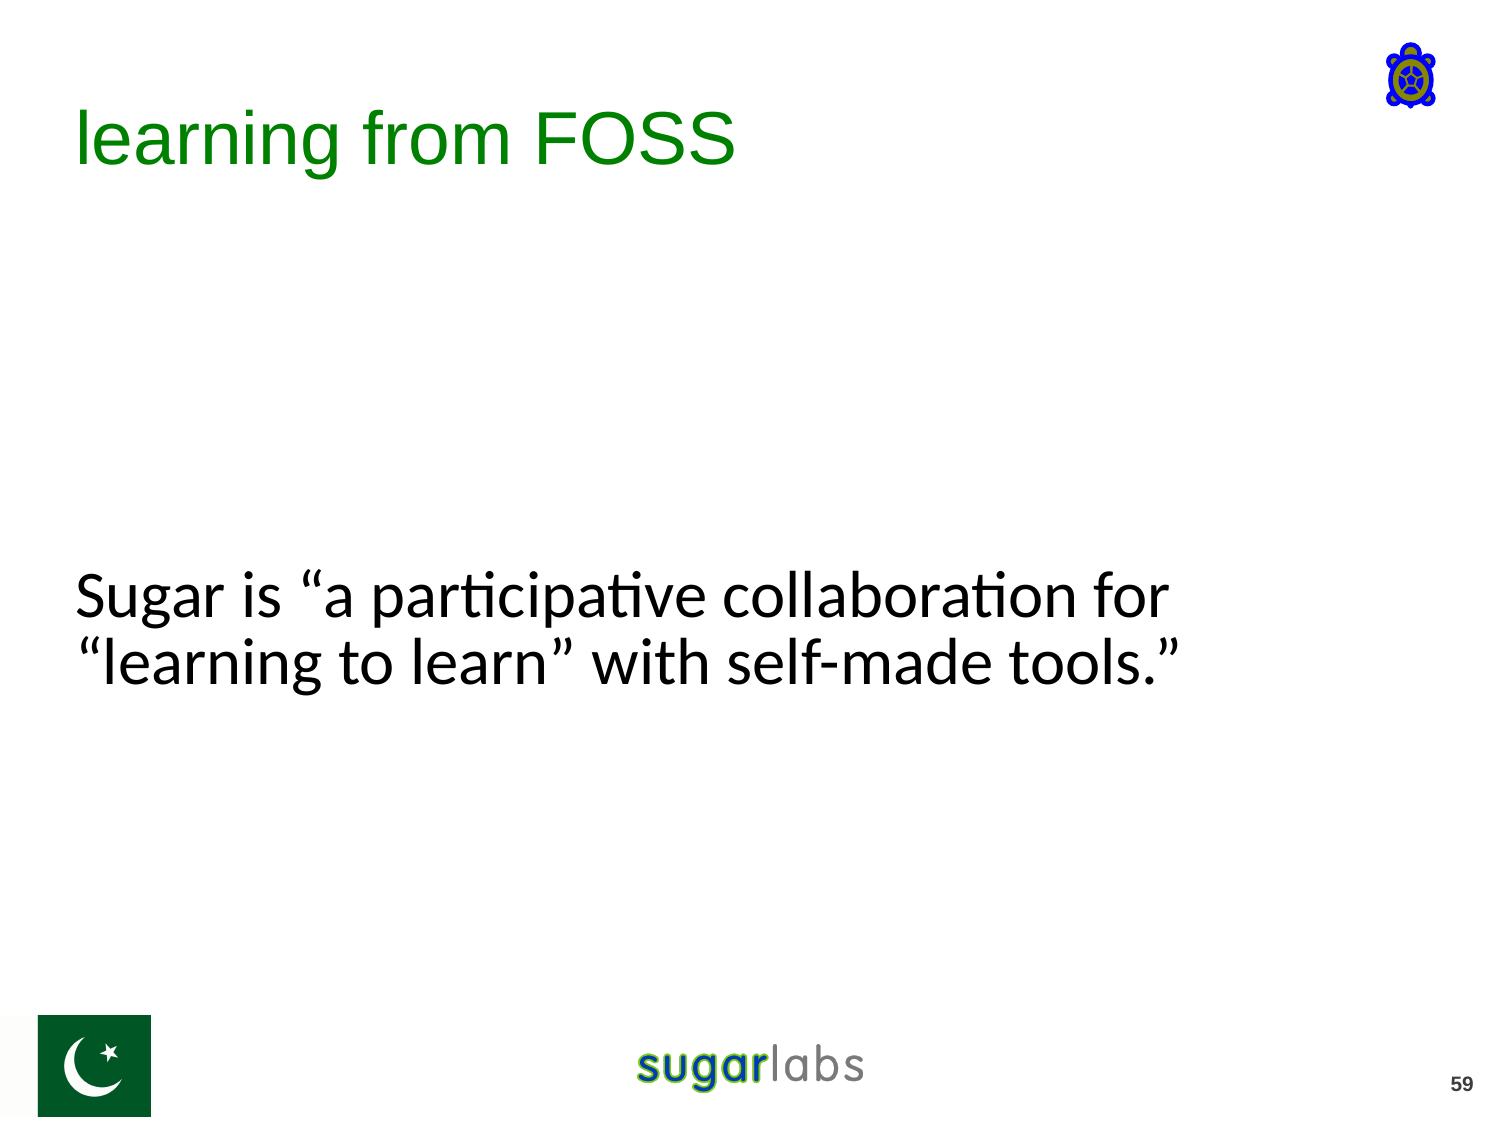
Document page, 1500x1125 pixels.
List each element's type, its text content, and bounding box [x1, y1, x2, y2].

picture [1374, 40, 1447, 113]
picture [637, 1044, 863, 1093]
title learning from FOSS [75, 52, 1425, 226]
subtitle Sugar is “a participative collaboration for “learning to learn” with self-made tools.” [75, 263, 1425, 1006]
picture [0, 1015, 151, 1117]
